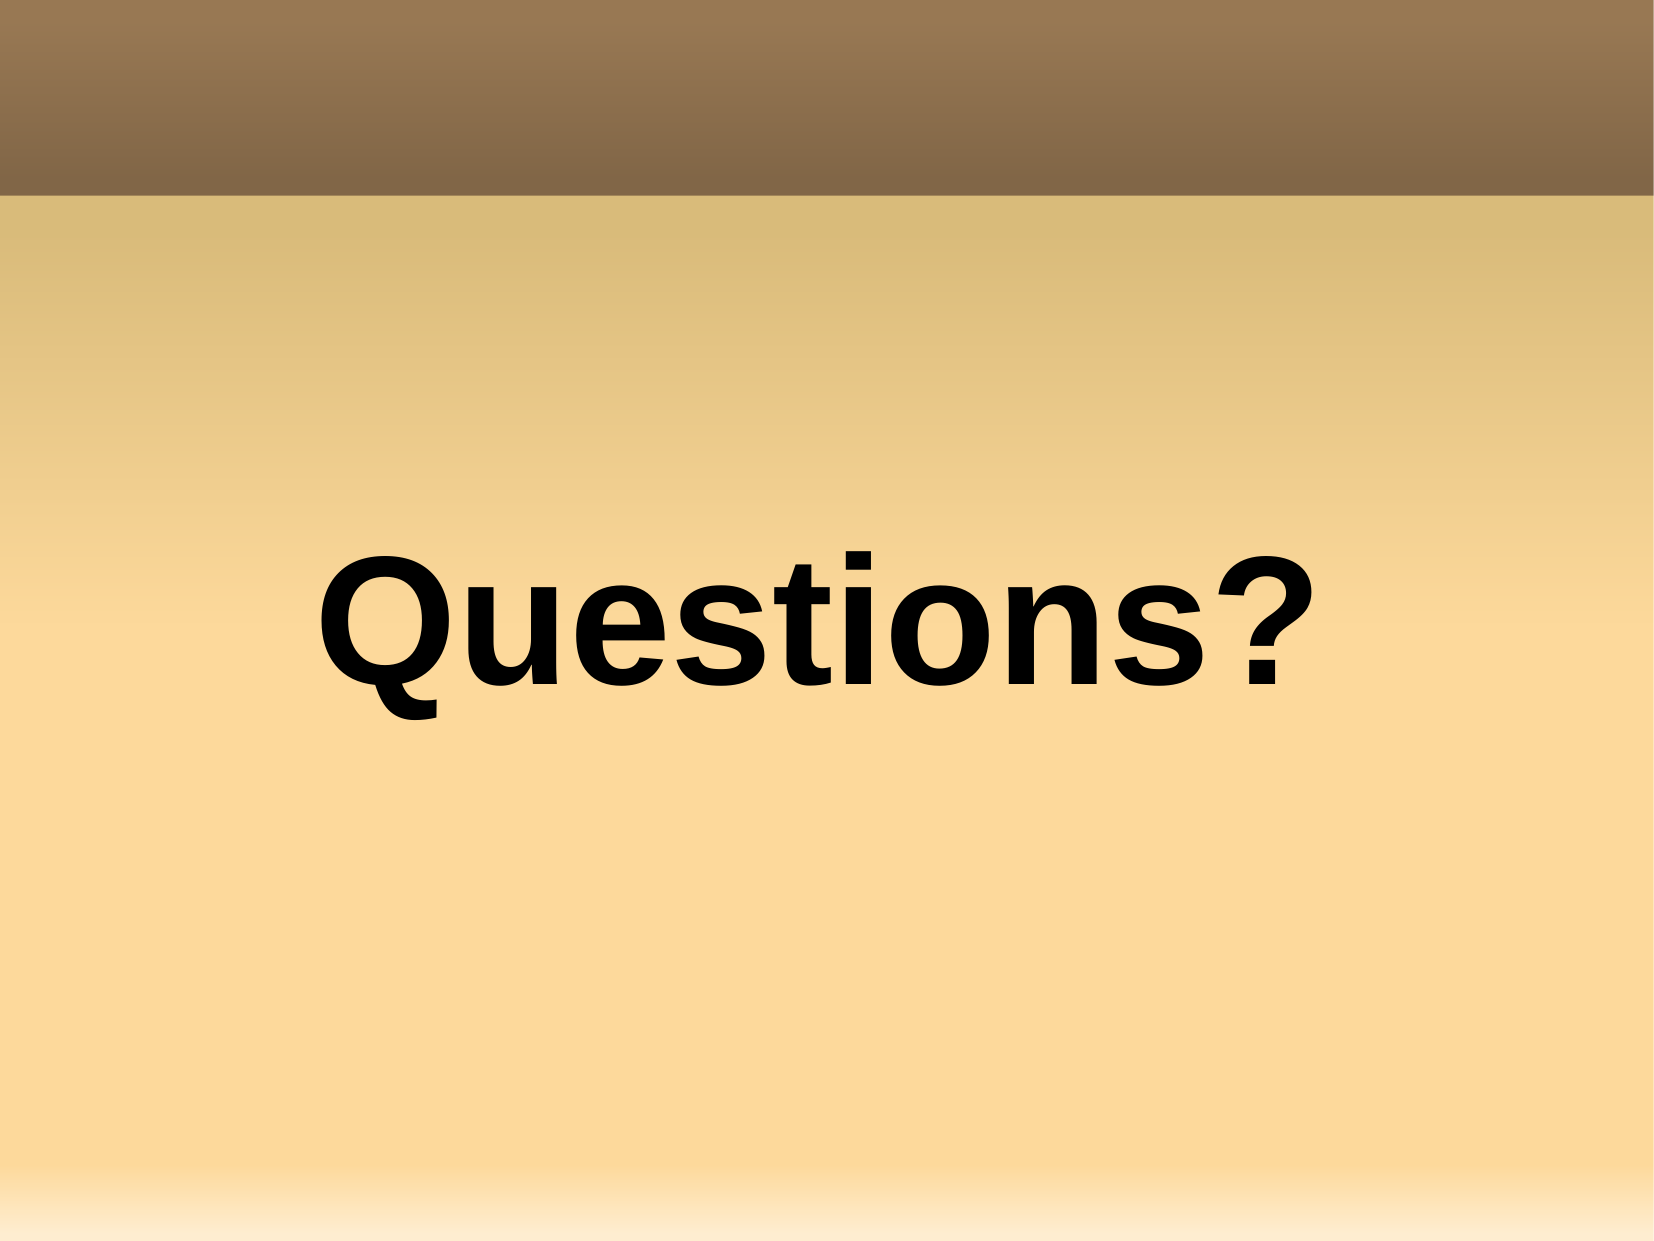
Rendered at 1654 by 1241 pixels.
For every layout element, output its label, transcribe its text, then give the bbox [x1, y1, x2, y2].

title Questions? [75, 503, 1564, 740]
picture [0, 0, 1654, 1241]
